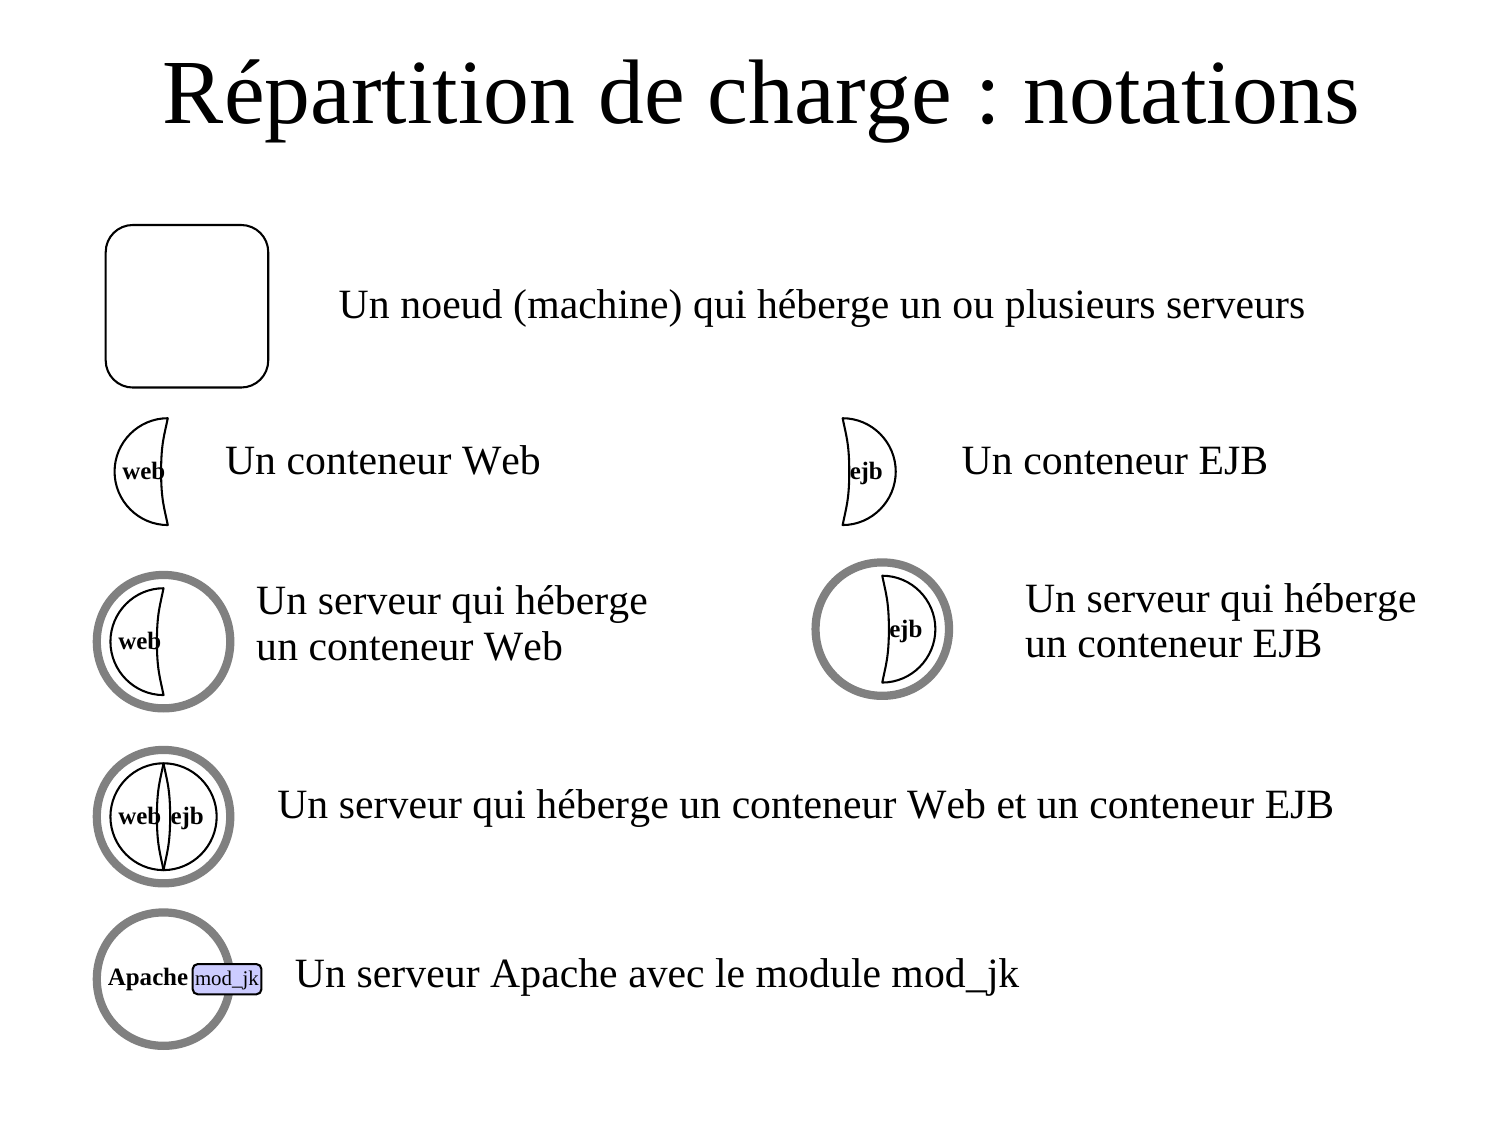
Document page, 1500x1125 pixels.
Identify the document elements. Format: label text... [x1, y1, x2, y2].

text_box Apache [92, 956, 204, 1002]
text_box [92, 570, 235, 713]
text_box Un serveur qui héberge un conteneur EJB [1010, 568, 1430, 684]
text_box [92, 745, 235, 888]
text_box [884, 438, 896, 505]
text_box Un conteneur EJB [947, 430, 1283, 496]
text_box Un serveur qui héberge un conteneur Web [241, 570, 662, 686]
text_box web [122, 607, 157, 676]
text_box ejb [888, 594, 924, 664]
text_box [127, 493, 168, 526]
text_box [842, 418, 883, 459]
text_box web [126, 437, 162, 506]
title Répartition de charge : notations [125, 0, 1401, 188]
text_box ejb [170, 782, 205, 851]
text_box [811, 558, 954, 700]
text_box Un conteneur Web [210, 430, 556, 496]
text_box [114, 438, 126, 505]
text_box Un serveur Apache avec le module mod_jk [280, 943, 1032, 1009]
text_box web [122, 782, 157, 851]
text_box ejb [849, 437, 884, 506]
text_box Un serveur qui héberge un conteneur Web et un conteneur EJB [262, 774, 1345, 841]
text_box Un noeud (machine) qui héberge un ou plusieurs serveurs [326, 275, 1319, 341]
text_box [96, 908, 259, 965]
text_box [127, 418, 168, 450]
text_box [842, 484, 884, 526]
text_box mod_jk [194, 965, 260, 993]
text_box [96, 965, 262, 1051]
